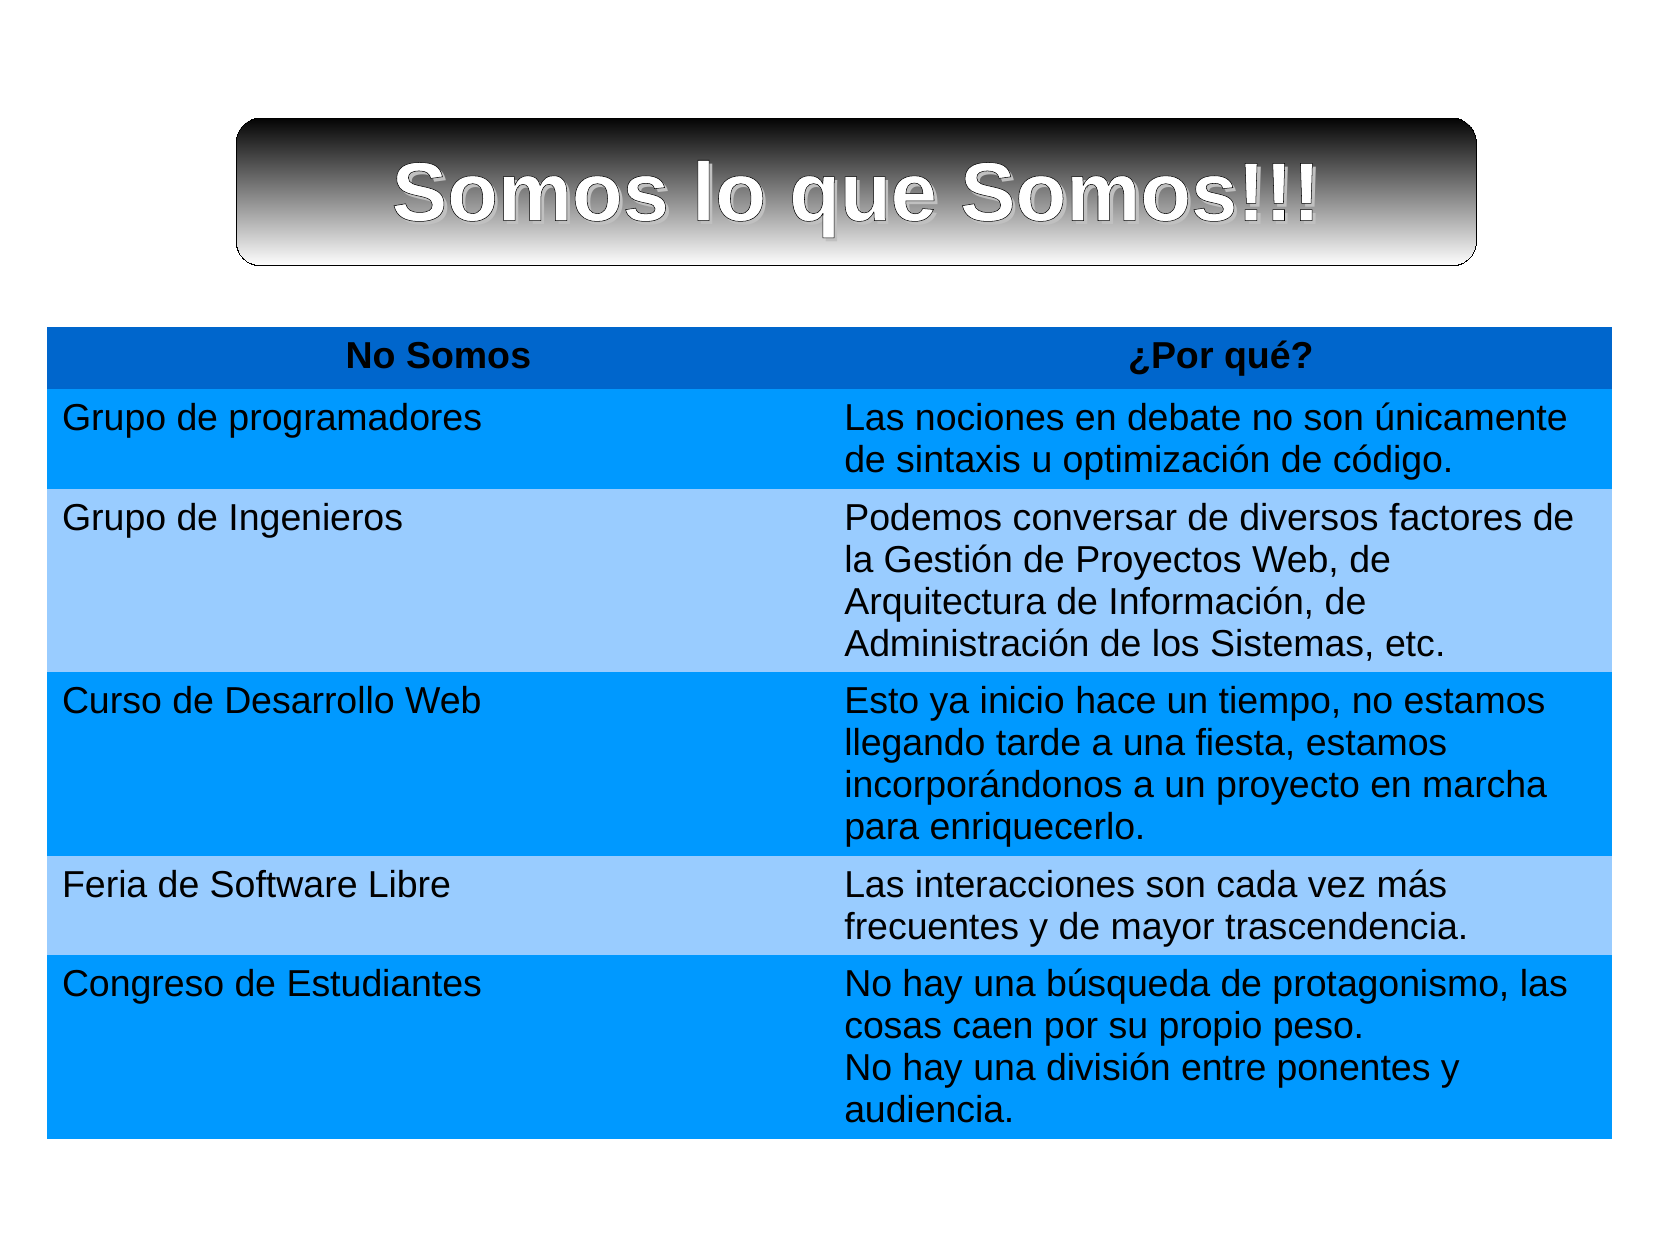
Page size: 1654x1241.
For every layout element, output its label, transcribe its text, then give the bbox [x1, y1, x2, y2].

table_cell Feria de Software Libre [47, 856, 830, 955]
table_header No Somos [47, 327, 830, 389]
table_cell Congreso de Estudiantes [47, 955, 830, 1139]
table_cell Esto ya inicio hace un tiempo, no estamos llegando tarde a una fiesta, estamos incorporándonos a un proyecto en marcha para enriquecerlo. [830, 672, 1612, 856]
table_cell Podemos conversar de diversos factores de la Gestión de Proyectos Web, de Arquitectura de Información, de Administración de los Sistemas, etc. [830, 489, 1612, 672]
table_cell Las nociones en debate no son únicamente de sintaxis u optimización de código. [830, 389, 1612, 489]
table_cell Grupo de Ingenieros [47, 489, 830, 672]
table_cell No hay una búsqueda de protagonismo, las cosas caen por su propio peso. No hay una división entre ponentes y audiencia. [830, 955, 1612, 1139]
table_header ¿Por qué? [830, 327, 1612, 389]
table_cell Grupo de programadores [47, 389, 830, 489]
table_cell Curso de Desarrollo Web [47, 672, 830, 856]
table_cell Las interacciones son cada vez más frecuentes y de mayor trascendencia. [830, 856, 1612, 955]
text_box Somos lo que Somos!!! [236, 118, 1477, 266]
